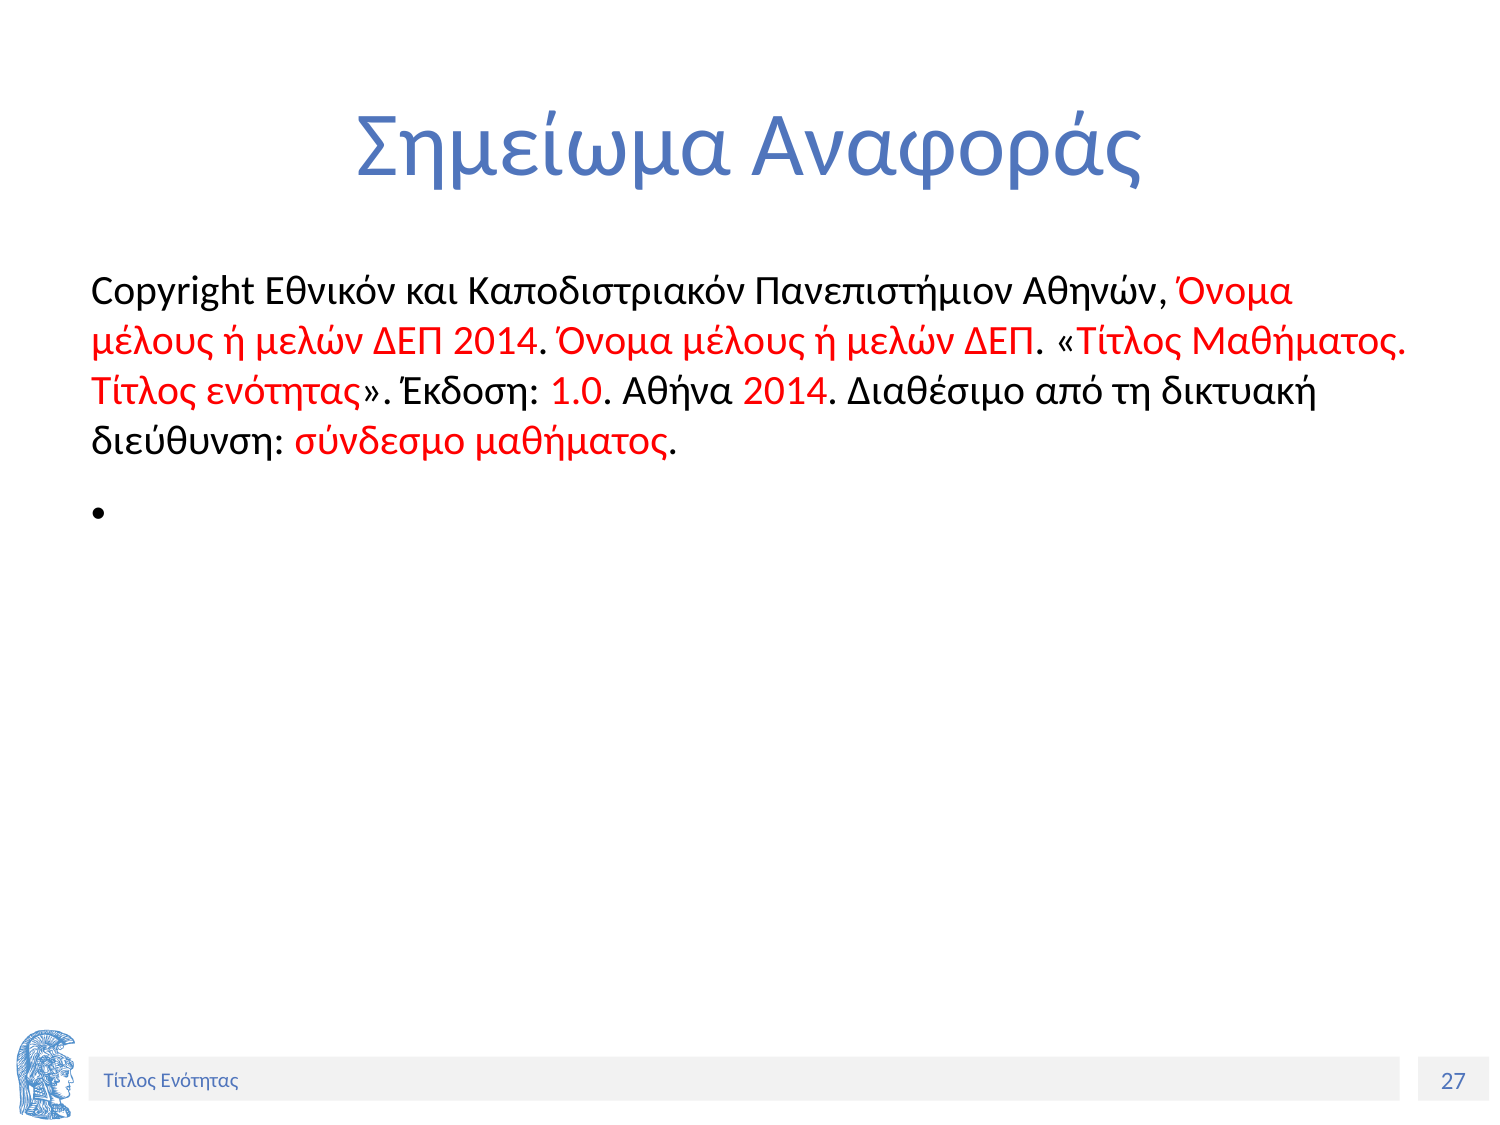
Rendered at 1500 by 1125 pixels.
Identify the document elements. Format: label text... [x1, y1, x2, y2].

title Σημείωμα Αναφοράς [75, 45, 1426, 233]
list Copyright Εθνικόν και Καποδιστριακόν Πανεπιστήμιον Αθηνών, Όνομα μέλους ή μελών ΔΕΠ 2014. Όνομα μέλους ή μελών ΔΕΠ. «Τίτλος Μαθήματος. Τίτλος ενότητας». Έκδοση: 1.0. Αθήνα 2014. Διαθέσιμο από τη δικτυακή διεύθυνση: σύνδεσμο μαθήματος. [76, 255, 1427, 998]
picture [9, 1026, 81, 1120]
